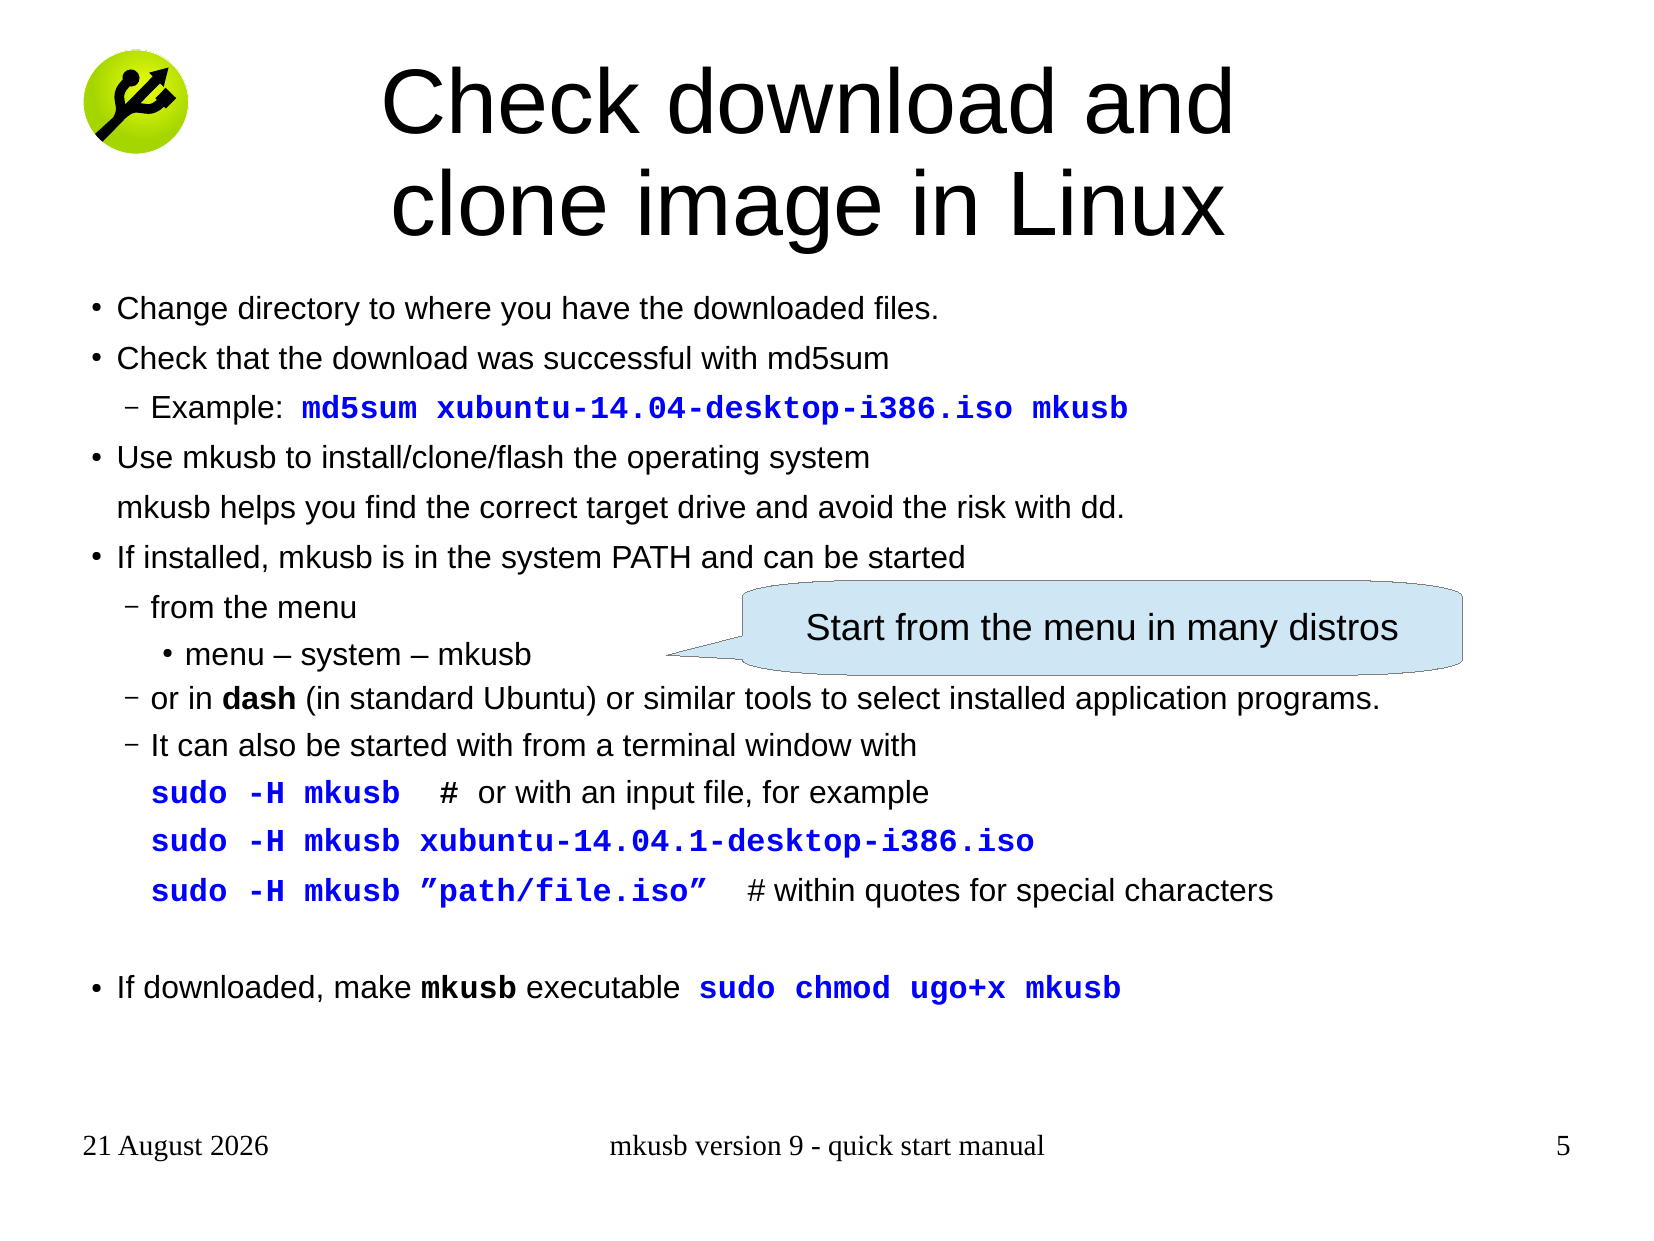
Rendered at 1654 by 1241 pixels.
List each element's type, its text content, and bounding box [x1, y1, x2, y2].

list Change directory to where you have the downloaded files. Check that the download was successful with md5sum Example: md5sum xubuntu-14.04-desktop-i386.iso mkusb Use mkusb to install/clone/flash the operating system mkusb helps you find the correct target drive and avoid the risk with dd. If installed, mkusb is in the system PATH and can be started from the menu menu – system – mkusb or in dash (in standard Ubuntu) or similar tools to select installed application programs. It can also be started with from a terminal window with sudo -H mkusb # or with an input file, for example sudo -H mkusb xubuntu-14.04.1-desktop-i386.iso sudo -H mkusb ”path/file.iso” # within quotes for special characters If downloaded, make mkusb executable sudo chmod ugo+x mkusb [82, 290, 1538, 1010]
title Check download and clone image in Linux [295, 49, 1323, 257]
text_box Start from the menu in many distros [666, 580, 1463, 676]
